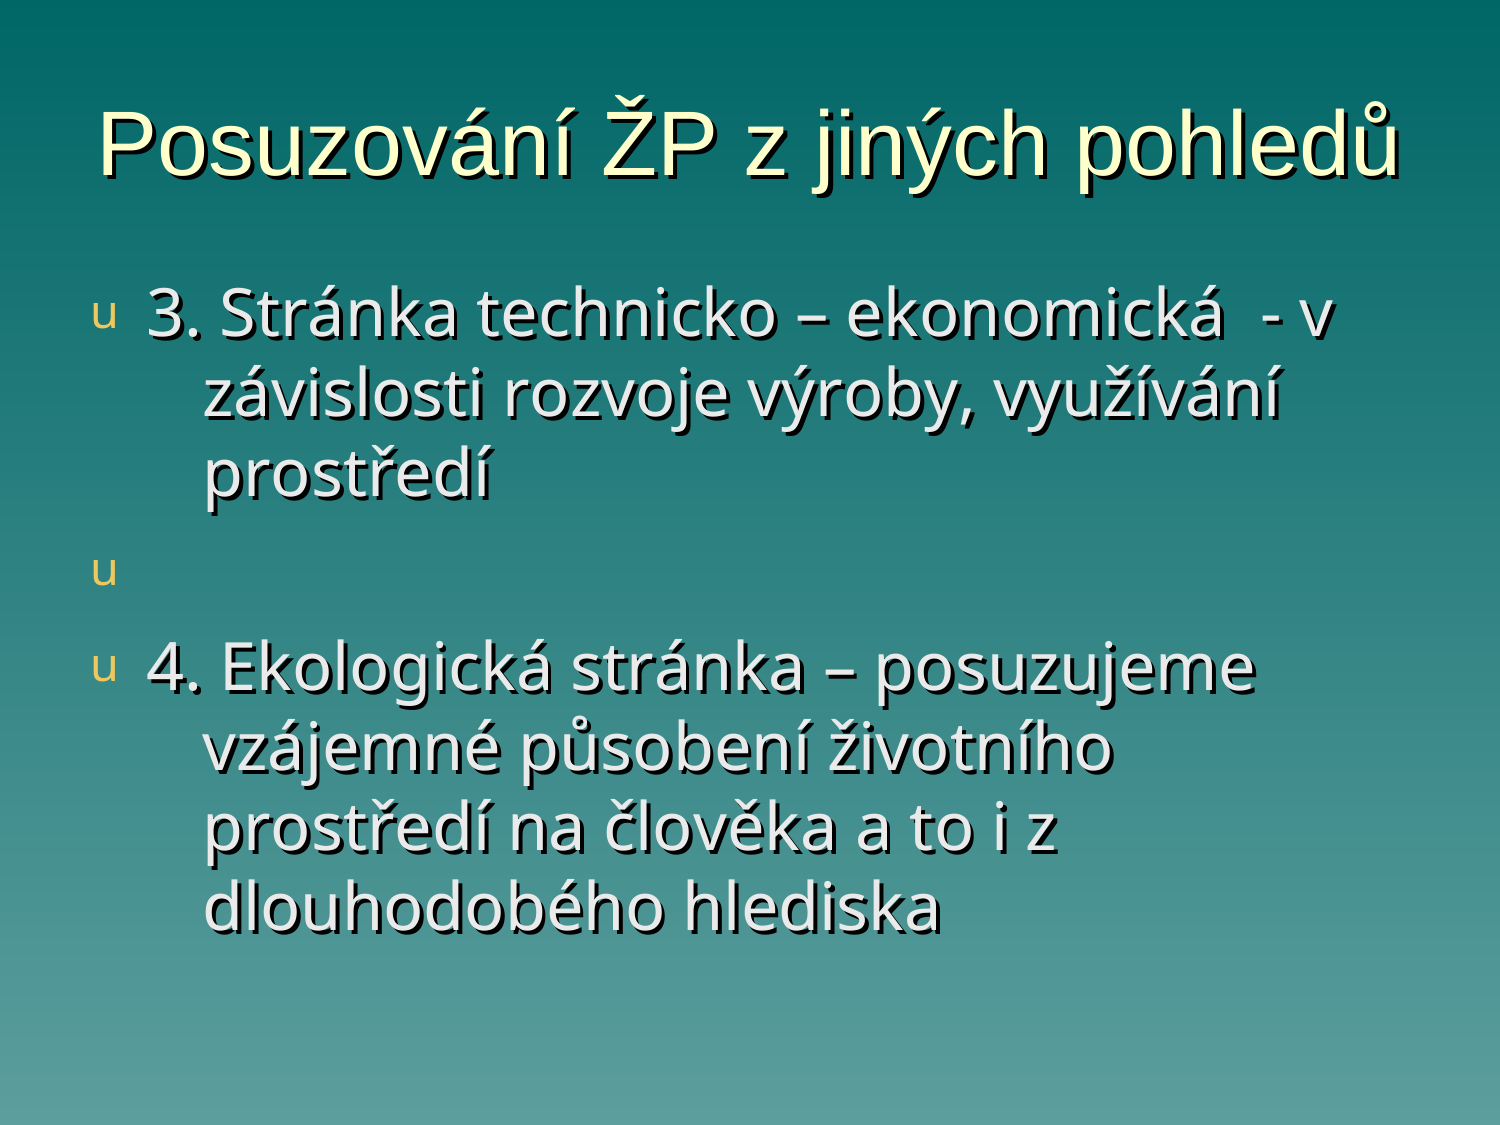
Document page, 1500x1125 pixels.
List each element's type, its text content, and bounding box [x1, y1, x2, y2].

list 3. Stránka technicko – ekonomická - v závislosti rozvoje výroby, využívání prostředí 4. Ekologická stránka – posuzujeme vzájemné působení životního prostředí na člověka a to i z dlouhodobého hlediska [75, 262, 1426, 1006]
title Posuzování ŽP z jiných pohledů [75, 45, 1426, 233]
